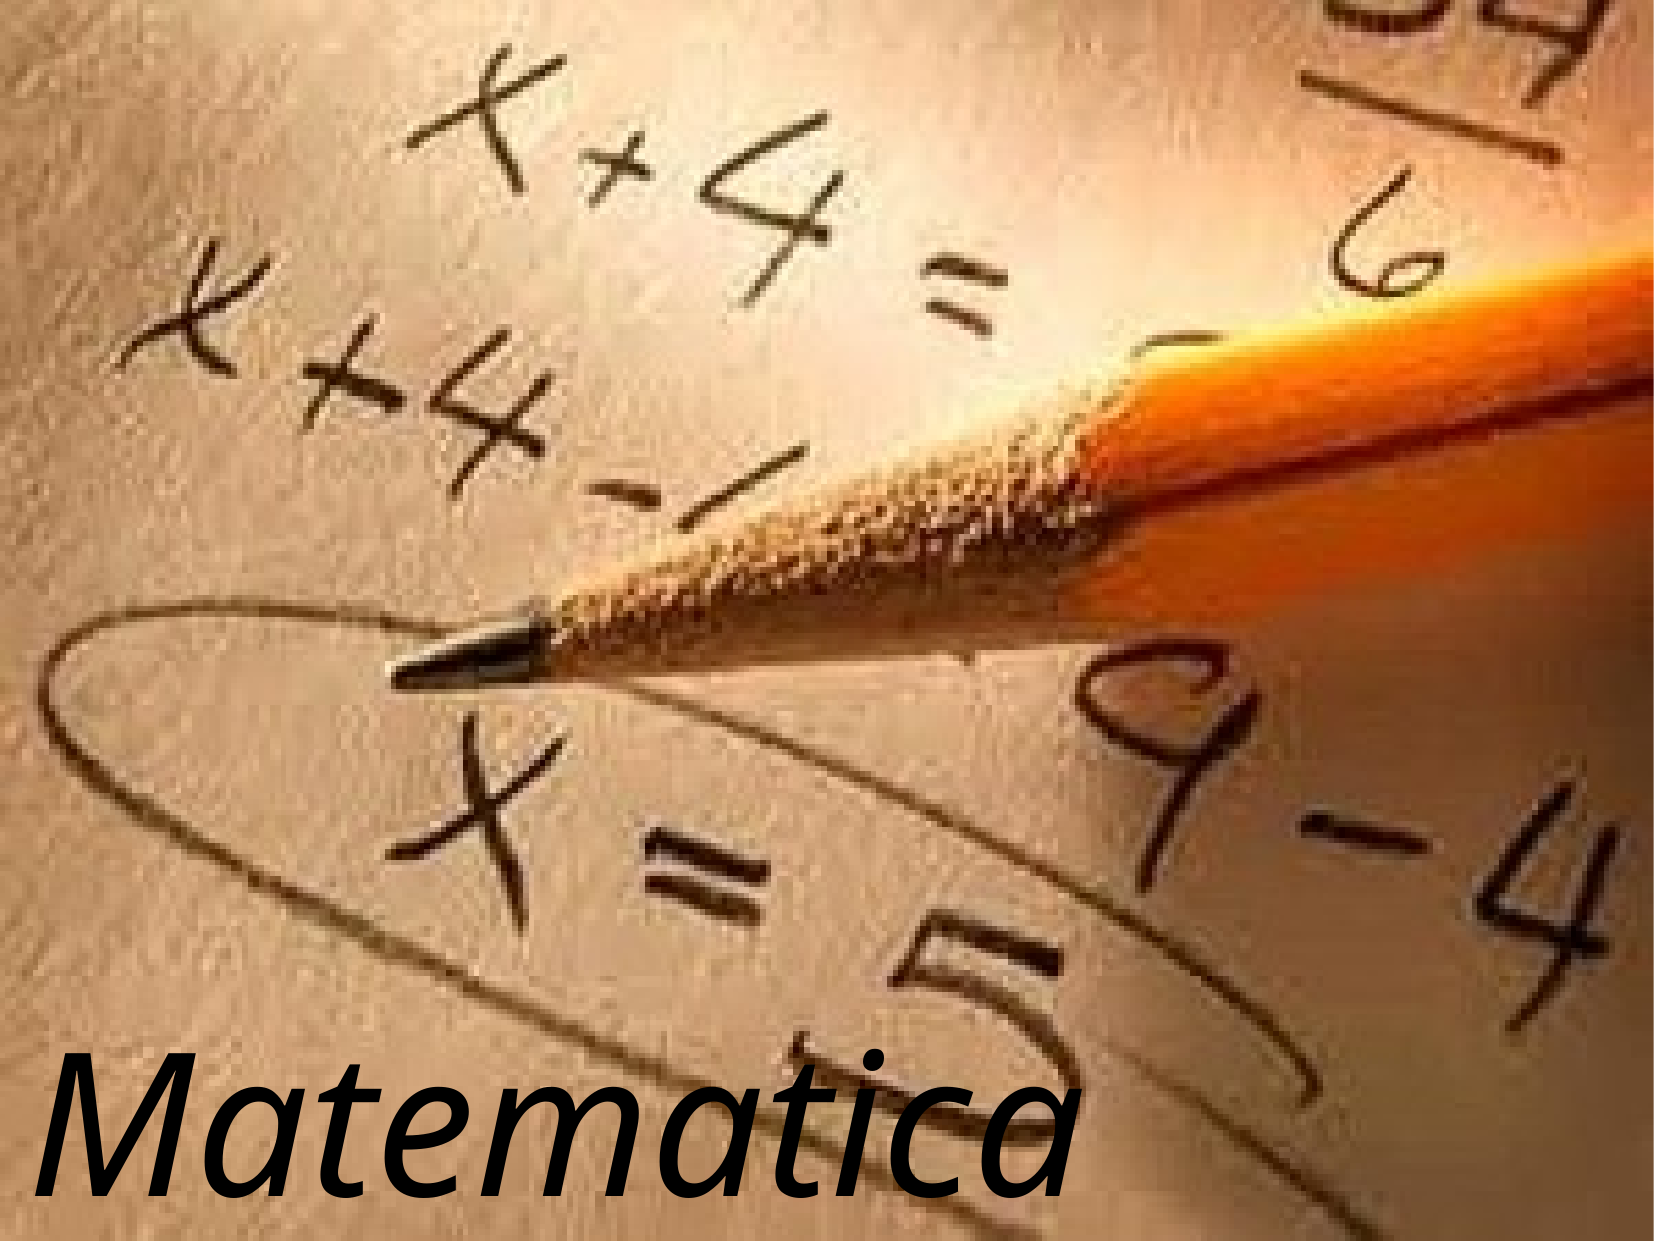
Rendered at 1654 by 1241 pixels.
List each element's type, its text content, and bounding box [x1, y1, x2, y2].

picture [0, 0, 1654, 1241]
text_box Matematica [12, 975, 768, 1241]
